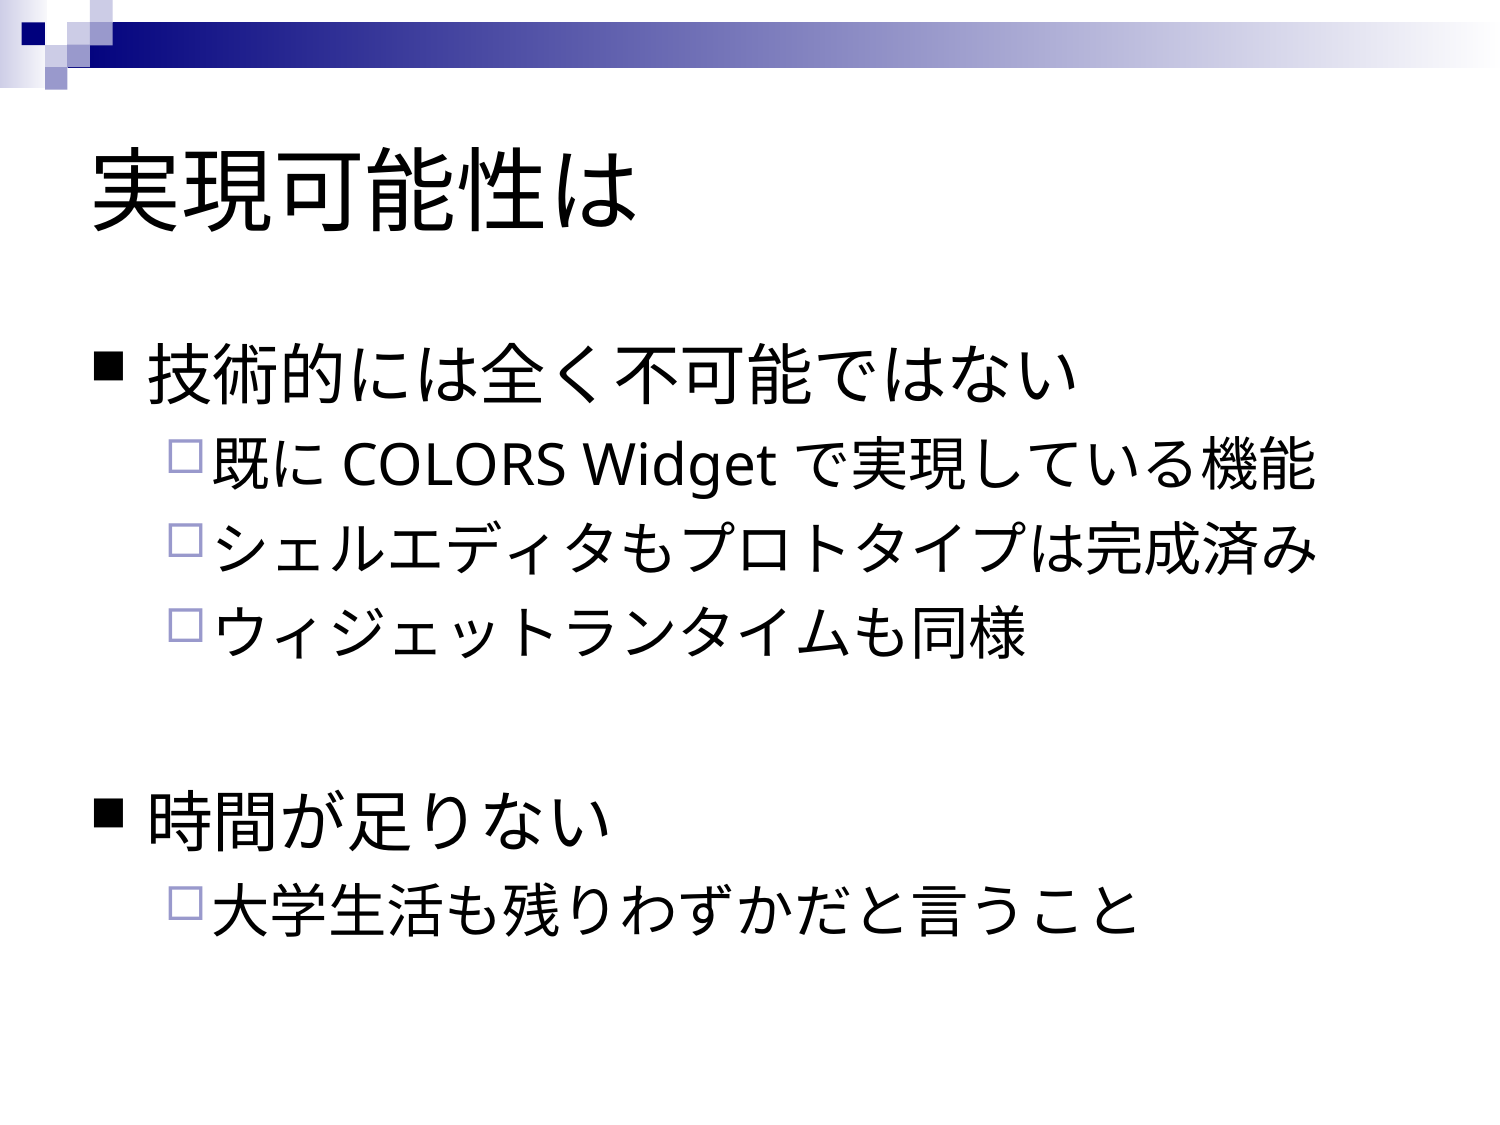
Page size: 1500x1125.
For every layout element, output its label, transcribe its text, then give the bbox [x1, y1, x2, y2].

title 実現可能性は [75, 69, 1426, 306]
list 技術的には全く不可能ではない 既に COLORS Widget で実現している機能 シェルエディタもプロトタイプは完成済み ウィジェットランタイムも同様 時間が足りない 大学生活も残りわずかだと言うこと [75, 324, 1426, 1021]
